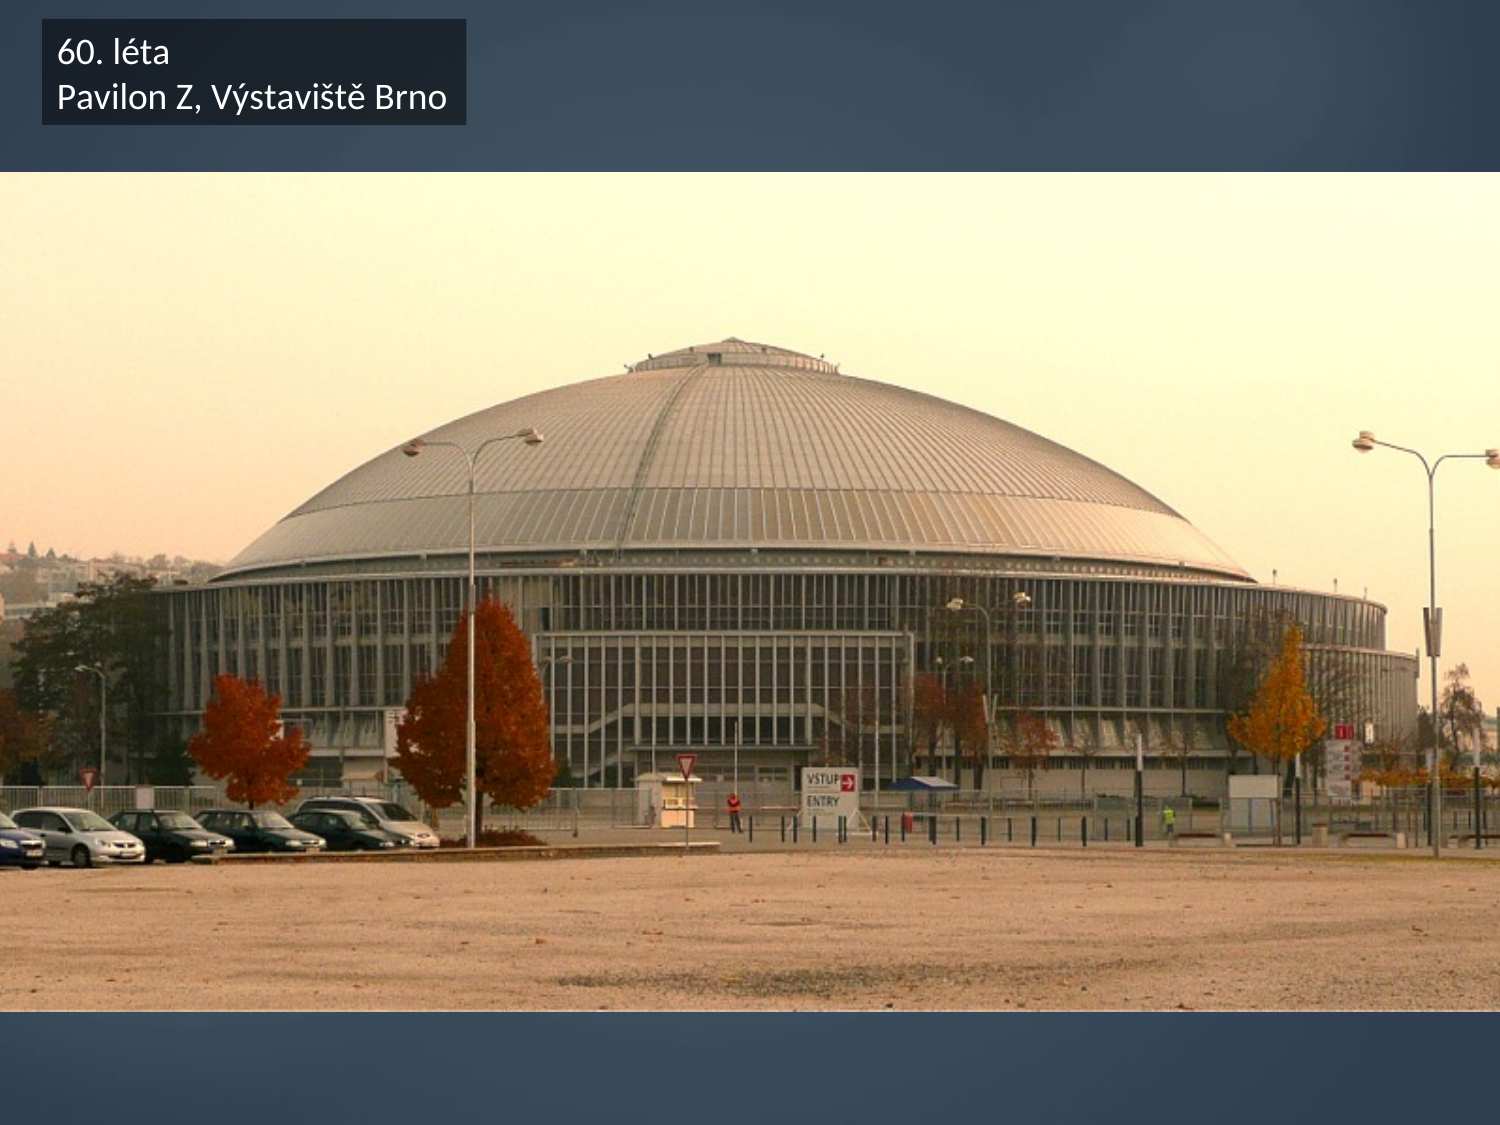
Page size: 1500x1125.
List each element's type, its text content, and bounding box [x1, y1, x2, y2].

picture [0, 0, 1500, 1125]
text_box 60. léta Pavilon Z, Výstaviště Brno [42, 18, 467, 125]
